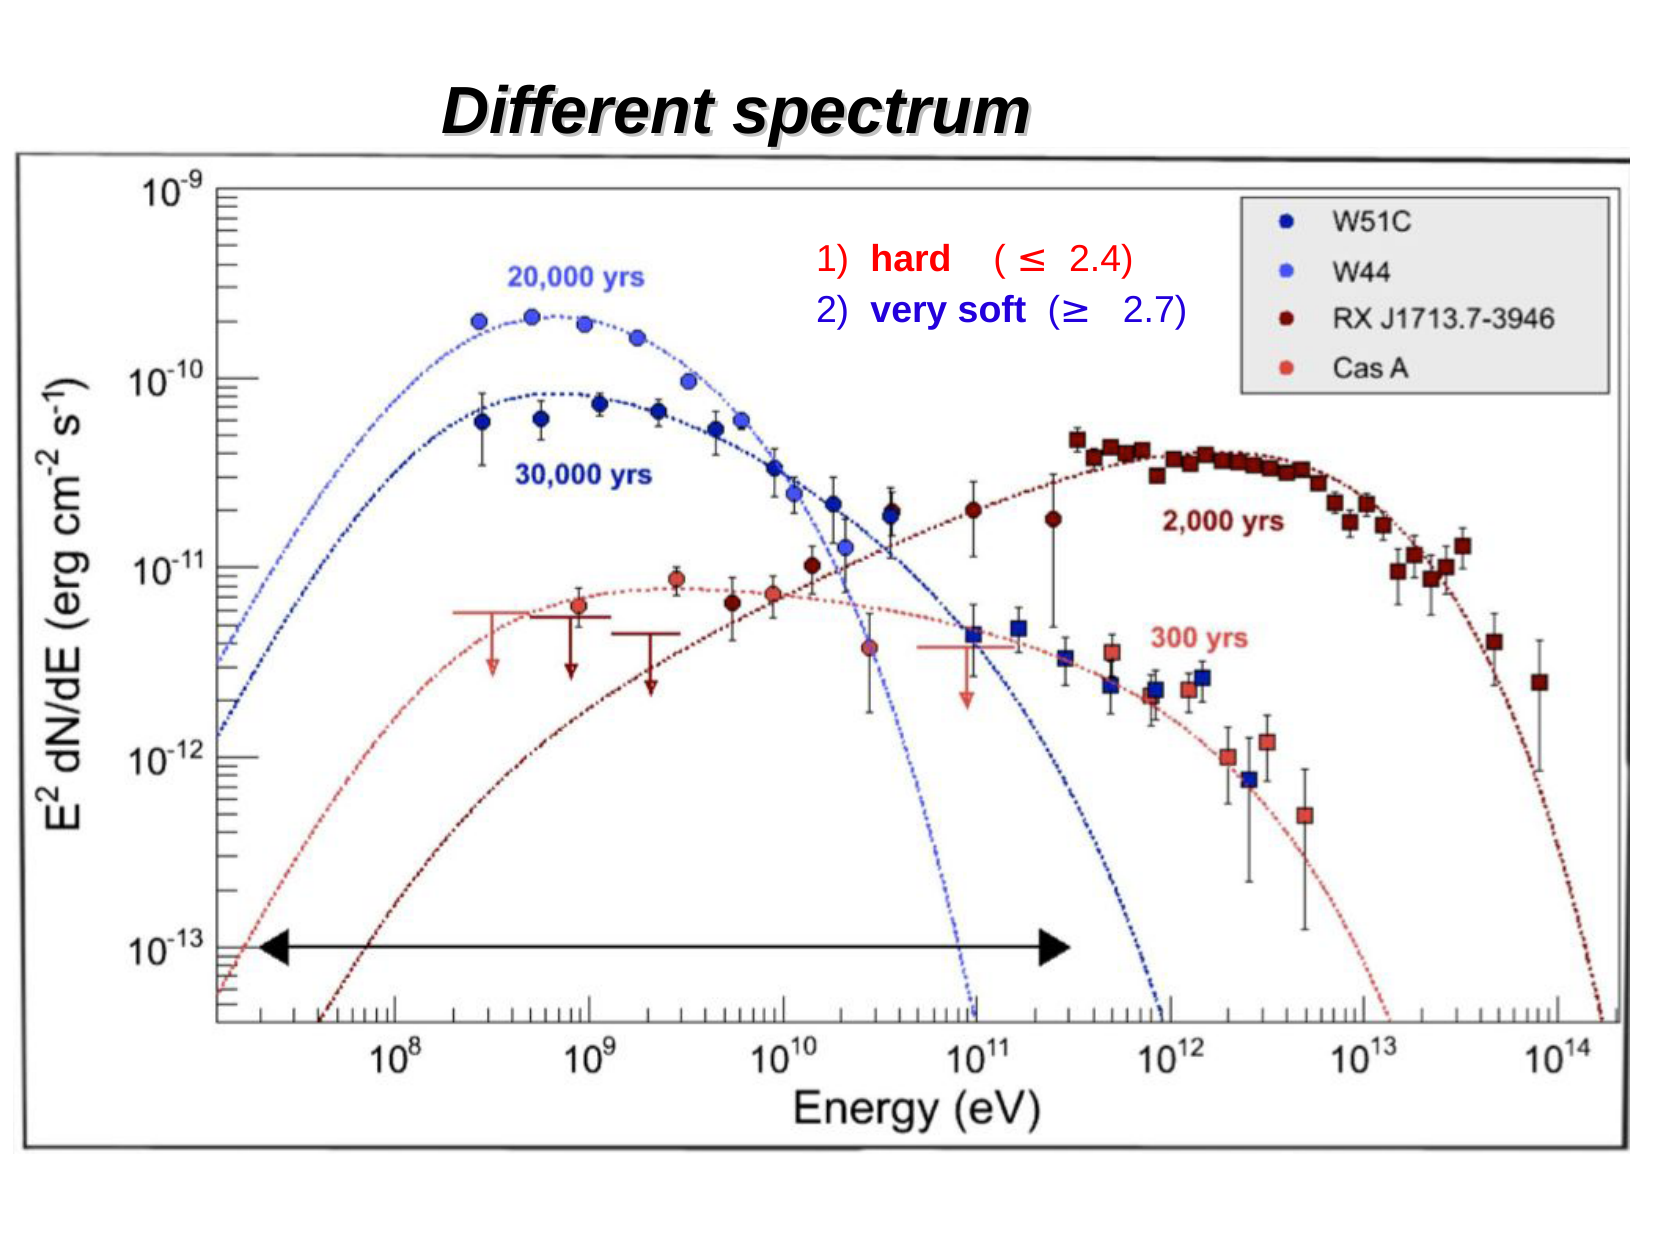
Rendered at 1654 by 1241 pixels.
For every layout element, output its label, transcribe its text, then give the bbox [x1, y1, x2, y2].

picture [13, 147, 1630, 1154]
text_box Different spectrum 1) hard ( ≤ 2.4) 2) very soft (≥ 2.7) [426, 65, 1327, 325]
